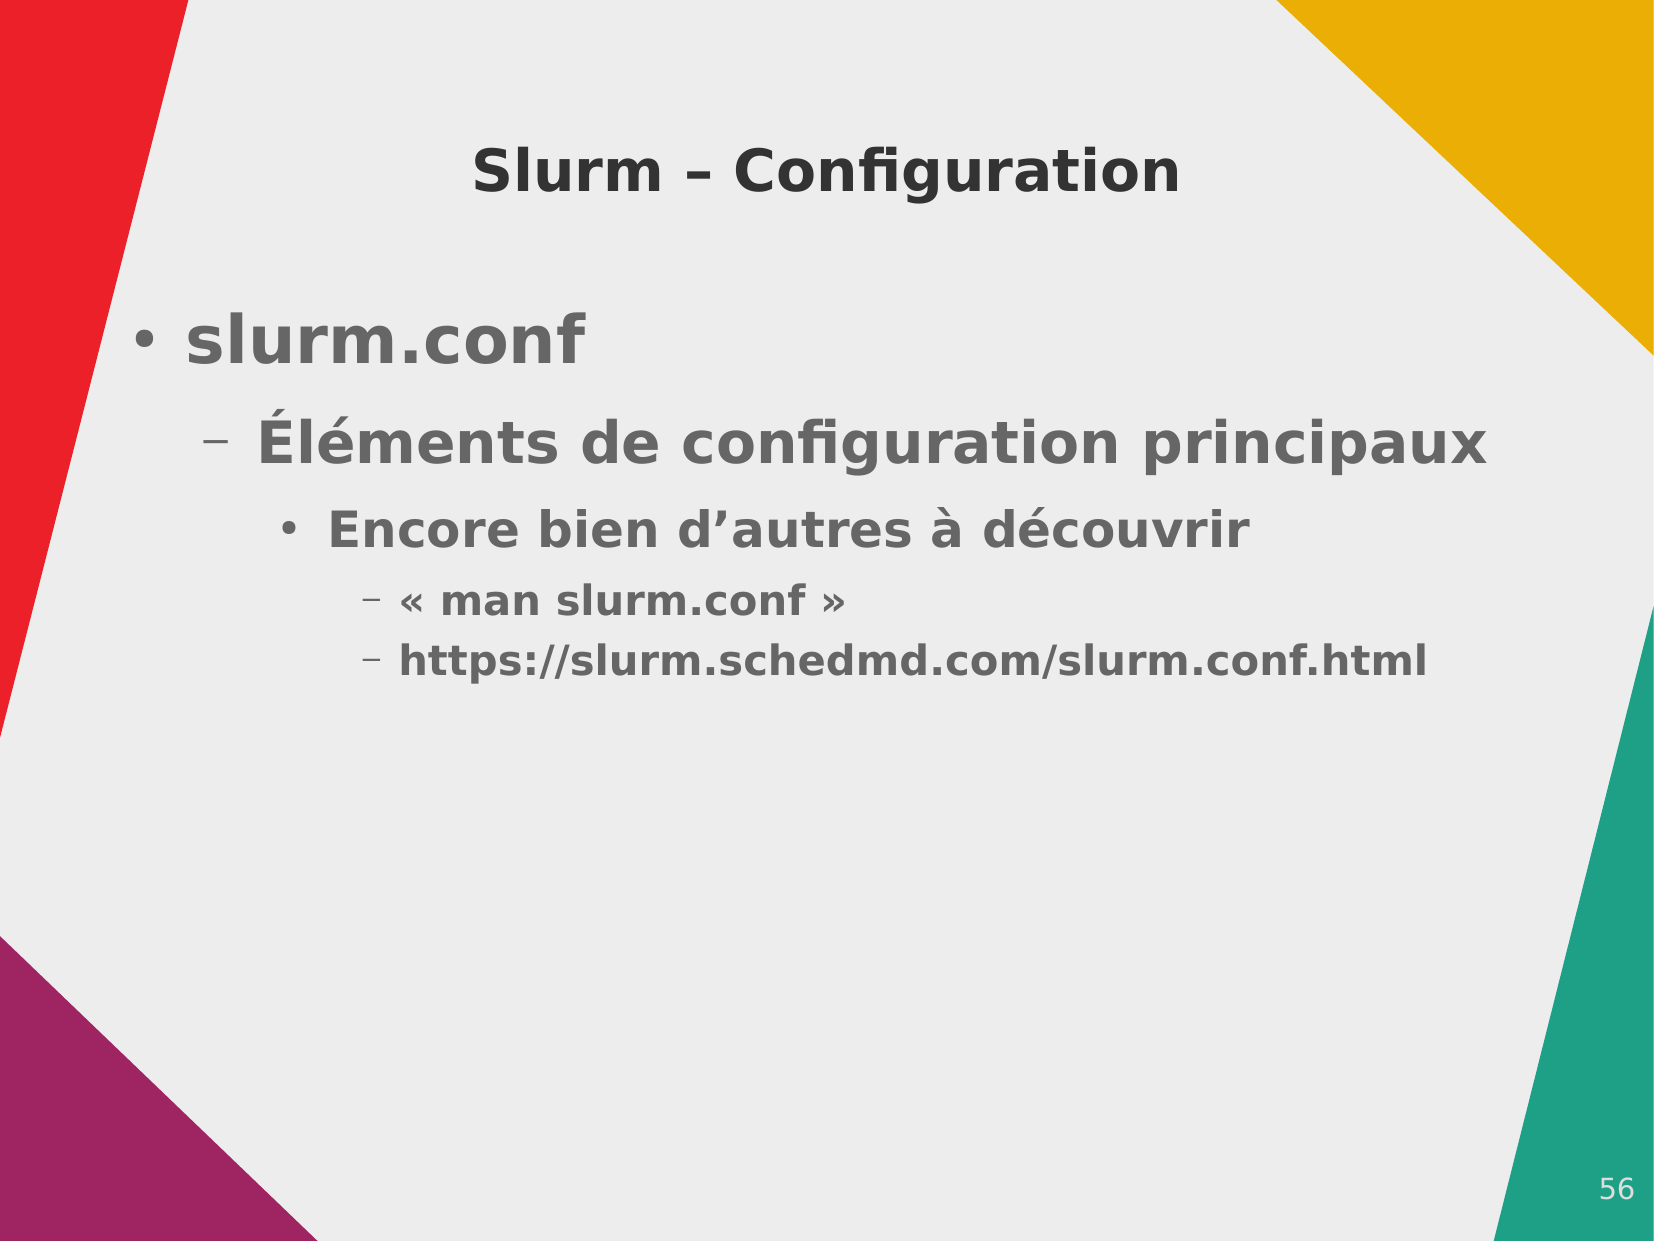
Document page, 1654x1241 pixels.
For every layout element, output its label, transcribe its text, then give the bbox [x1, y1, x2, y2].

list slurm.conf Éléments de configuration principaux Encore bien d’autres à découvrir « man slurm.conf » https://slurm.schedmd.com/slurm.conf.html [114, 302, 1539, 1217]
title Slurm – Configuration [114, 73, 1539, 271]
